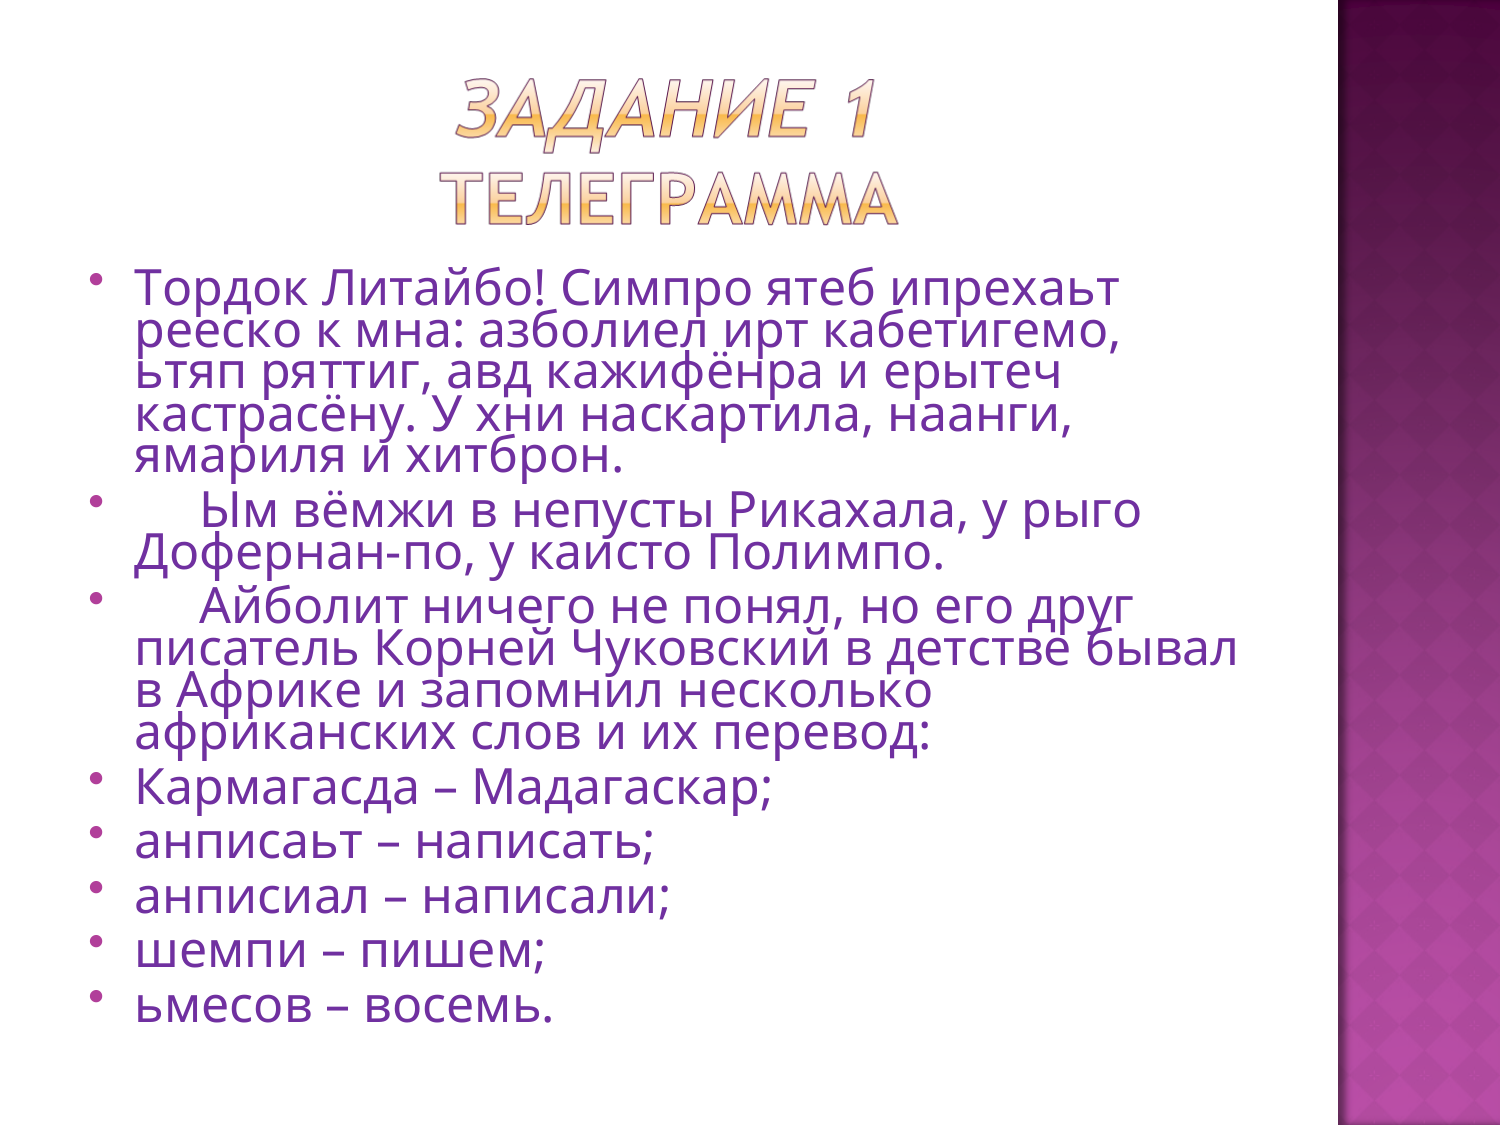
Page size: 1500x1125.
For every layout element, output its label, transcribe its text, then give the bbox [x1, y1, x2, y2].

picture [1337, 0, 1500, 1125]
picture [73, 36, 1265, 241]
text_box Тордок Литайбо! Симпро ятеб ипрехаьт рееско к мна: азболиел ирт кабетигемо, ьтяп ряттиг, авд кажифёнра и ерытеч кастрасёну. У хни наскартила, наанги, ямариля и хитброн. Ым вёмжи в непусты Рикахала, у рыго Дофернан-по, у каисто Полимпо. Айболит ничего не понял, но его друг писатель Корней Чуковский в детстве бывал в Африке и запомнил несколько африканских слов и их перевод: Кармагасда – Мадагаскар; анписаьт – написать; анписиал – написали; шемпи – пишем; ьмесов – восемь. [75, 263, 1263, 1060]
